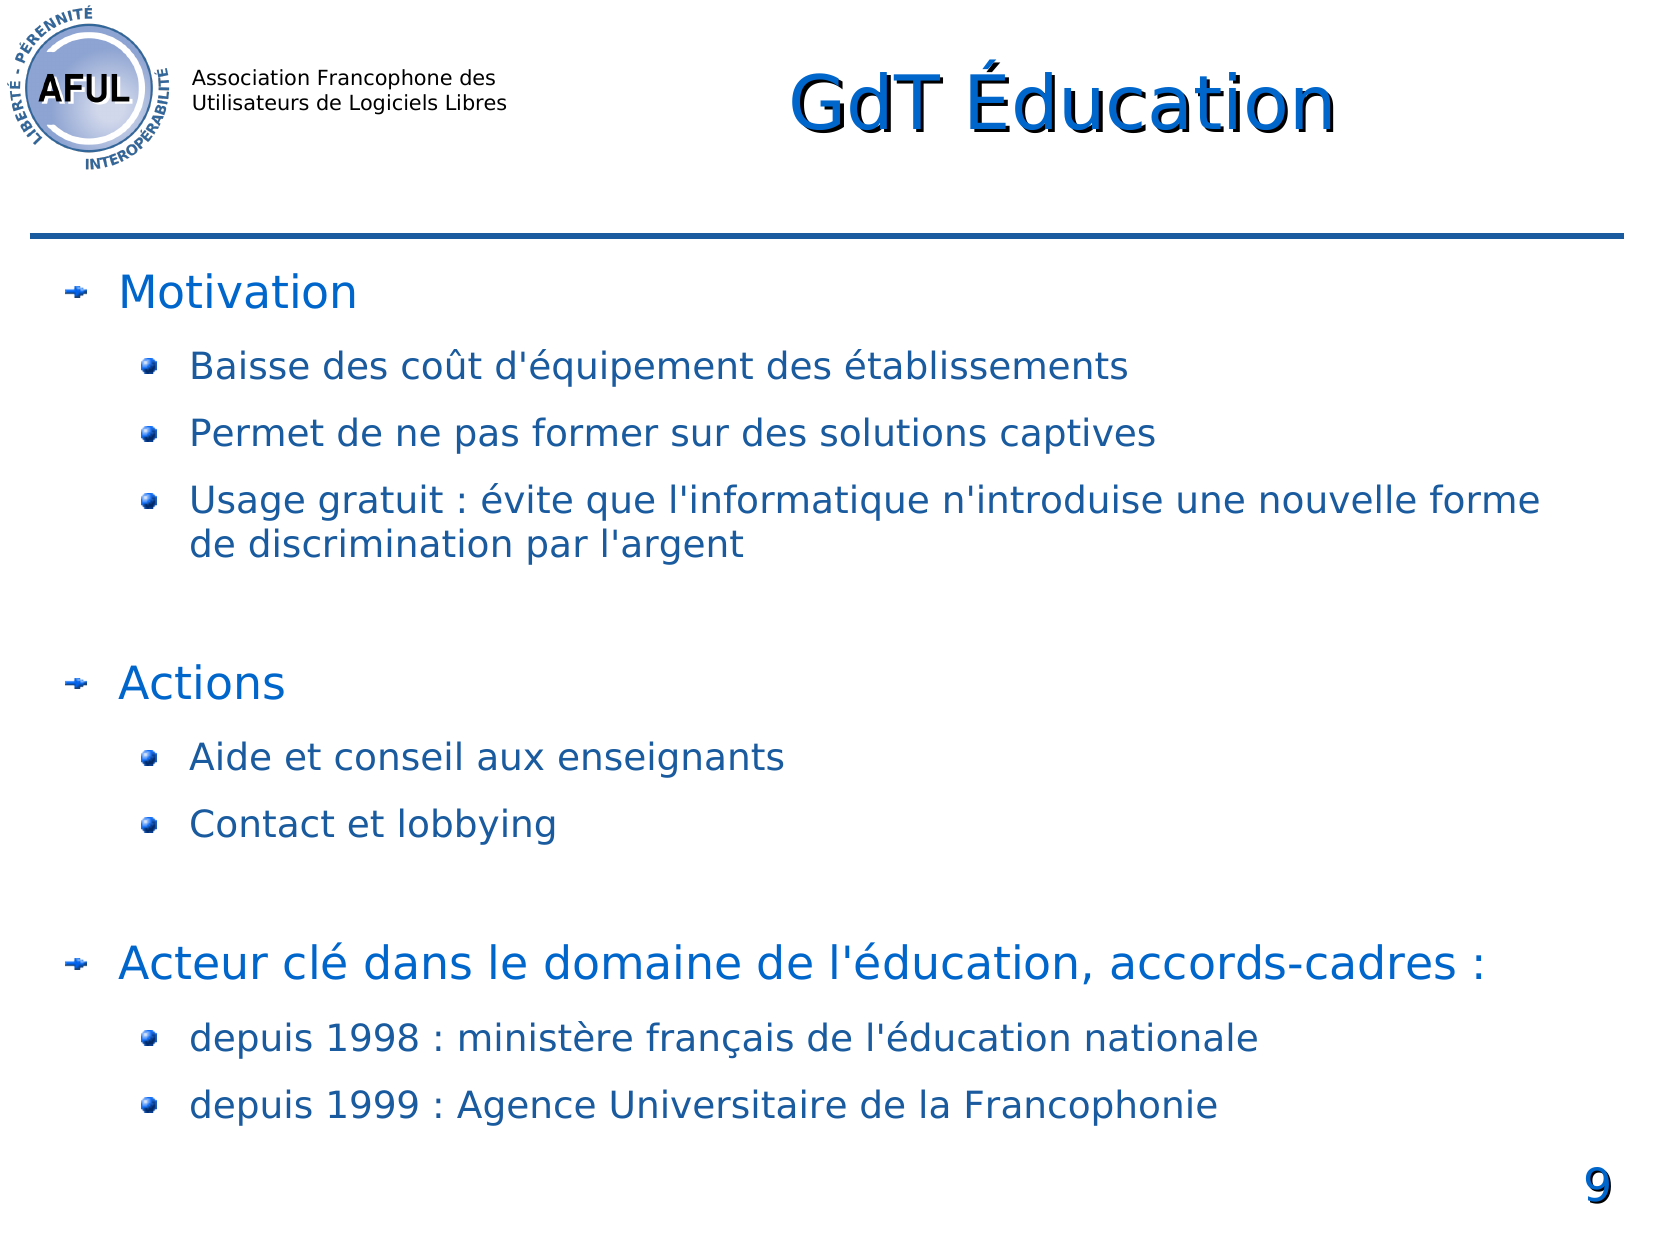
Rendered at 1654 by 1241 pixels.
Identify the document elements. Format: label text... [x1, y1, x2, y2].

list Motivation Baisse des coût d'équipement des établissements Permet de ne pas former sur des solutions captives Usage gratuit : évite que l'informatique n'introduise une nouvelle forme de discrimination par l'argent Actions Aide et conseil aux enseignants Contact et lobbying Acteur clé dans le domaine de l'éducation, accords-cadres : depuis 1998 : ministère français de l'éducation nationale depuis 1999 : Agence Universitaire de la Francophonie [47, 265, 1595, 1211]
title GdT Éducation [501, 0, 1625, 207]
picture [0, 0, 178, 178]
